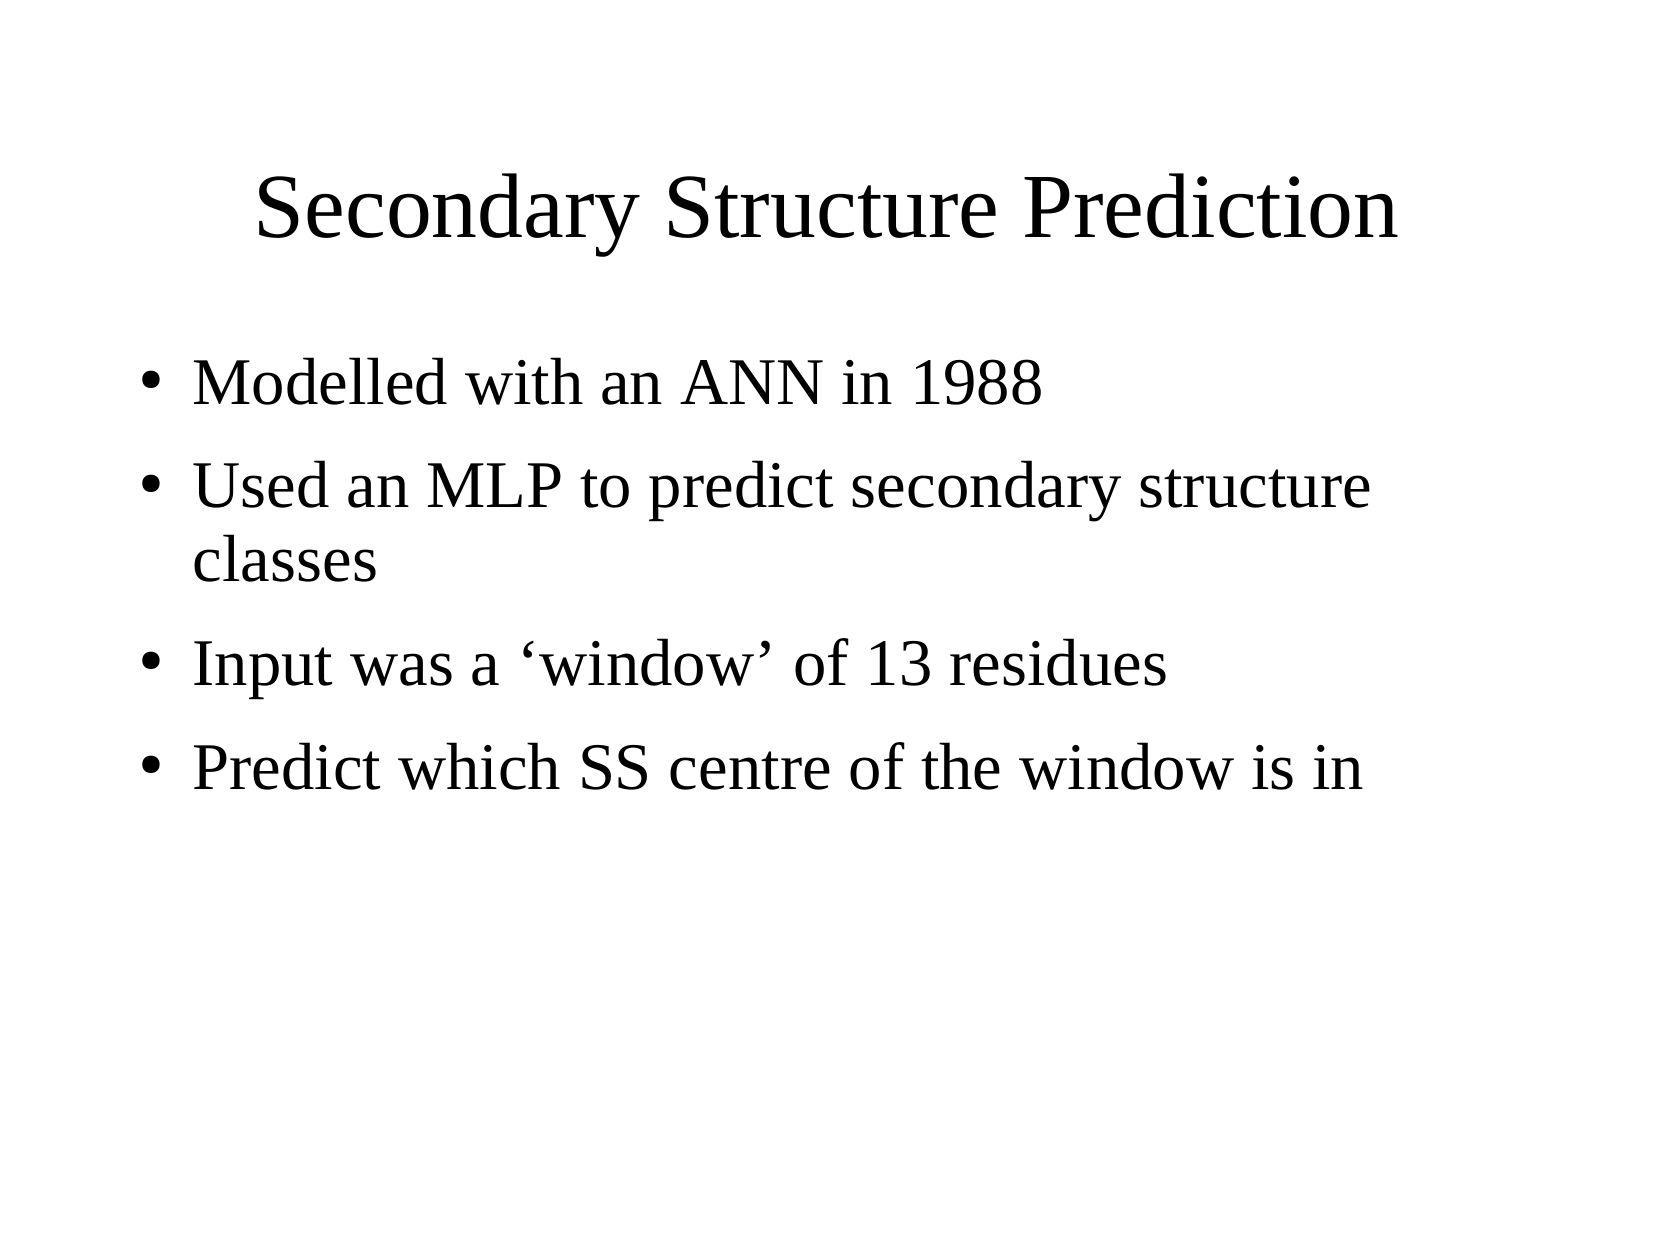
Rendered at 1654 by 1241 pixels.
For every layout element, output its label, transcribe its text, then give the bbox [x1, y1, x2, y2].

list Modelled with an ANN in 1988 Used an MLP to predict secondary structure classes Input was a ‘window’ of 13 residues Predict which SS centre of the window is in [121, 344, 1534, 1127]
title Secondary Structure Prediction [121, 102, 1534, 311]
